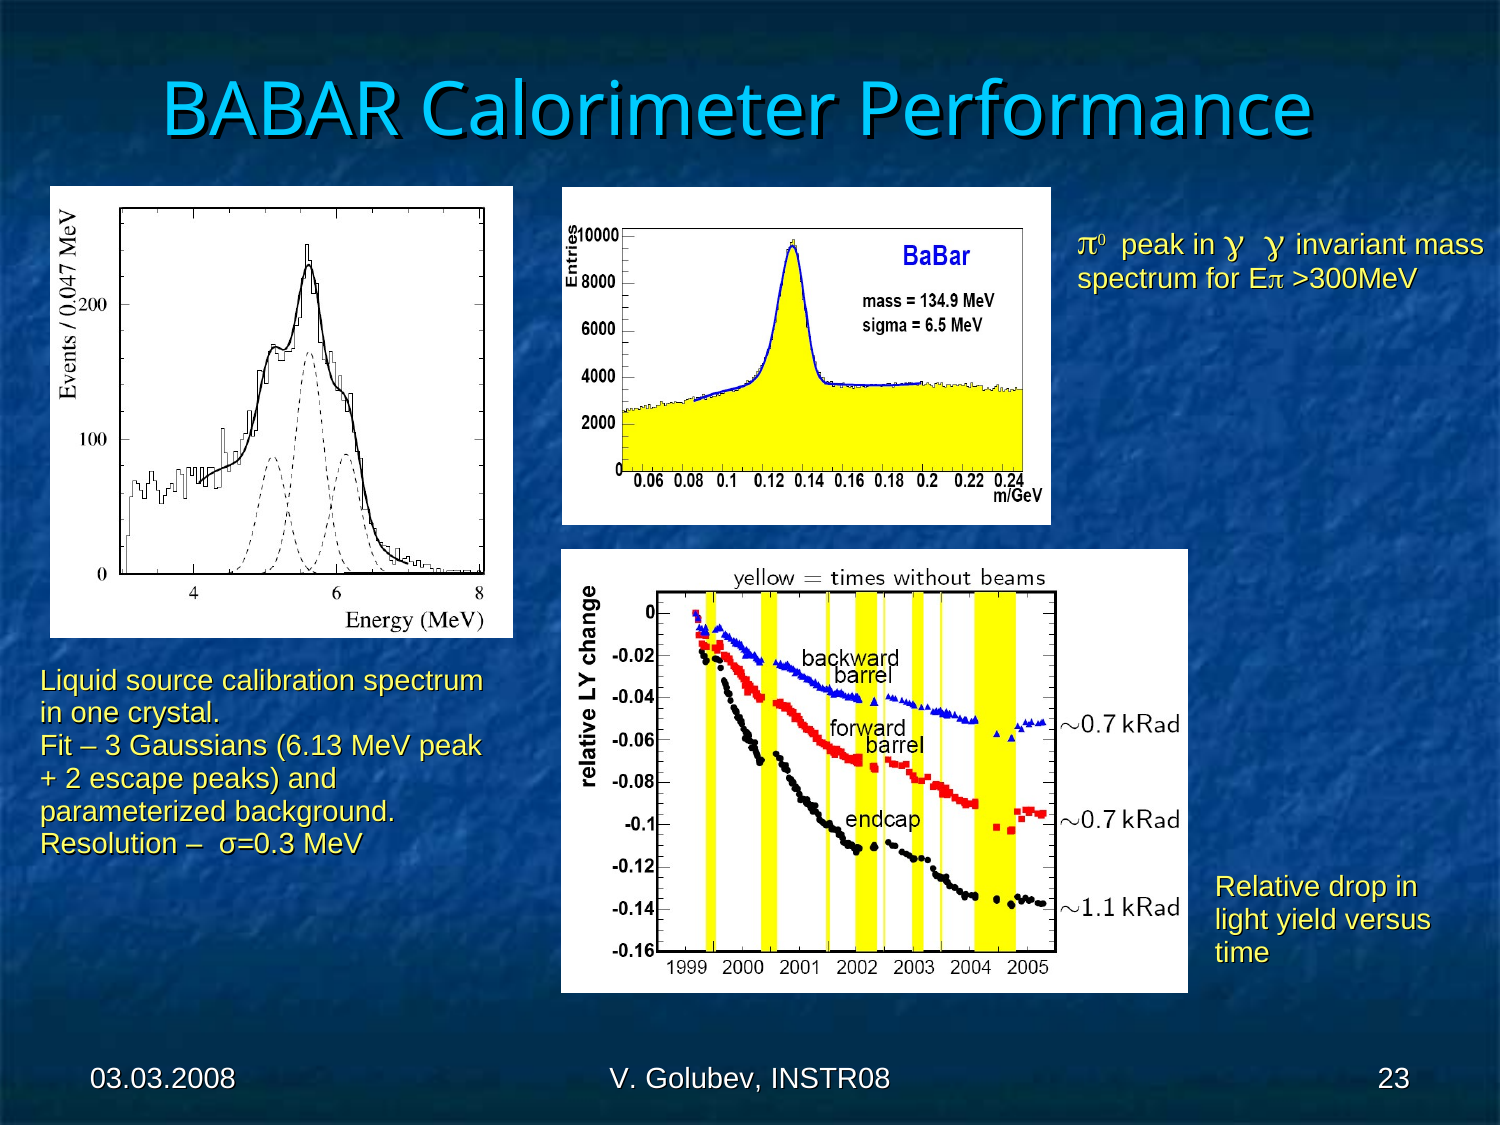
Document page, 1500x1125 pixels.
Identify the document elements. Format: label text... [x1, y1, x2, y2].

picture [135, 1071, 142, 1086]
picture [843, 1071, 852, 1078]
picture [0, 0, 1500, 1125]
picture [784, 1074, 789, 1083]
picture [673, 1075, 680, 1086]
picture [863, 1071, 870, 1086]
text_box peak in γγ invariant mass spectrum for E >300MeV [1062, 212, 1500, 303]
picture [95, 1071, 101, 1086]
picture [208, 1071, 215, 1086]
picture [192, 1071, 199, 1086]
picture [225, 1079, 231, 1086]
text_box Liquid source calibration spectrum in one crystal. Fit – 3 Gaussians (6.13 MeV peak + 2 escape peaks) and parameterized background. Resolution – σ=0.3 MeV [24, 655, 501, 869]
text_box Relative drop in light yield versus time [1199, 862, 1466, 977]
title BABAR Calorimeter Performance [62, 37, 1413, 176]
picture [713, 1075, 718, 1086]
